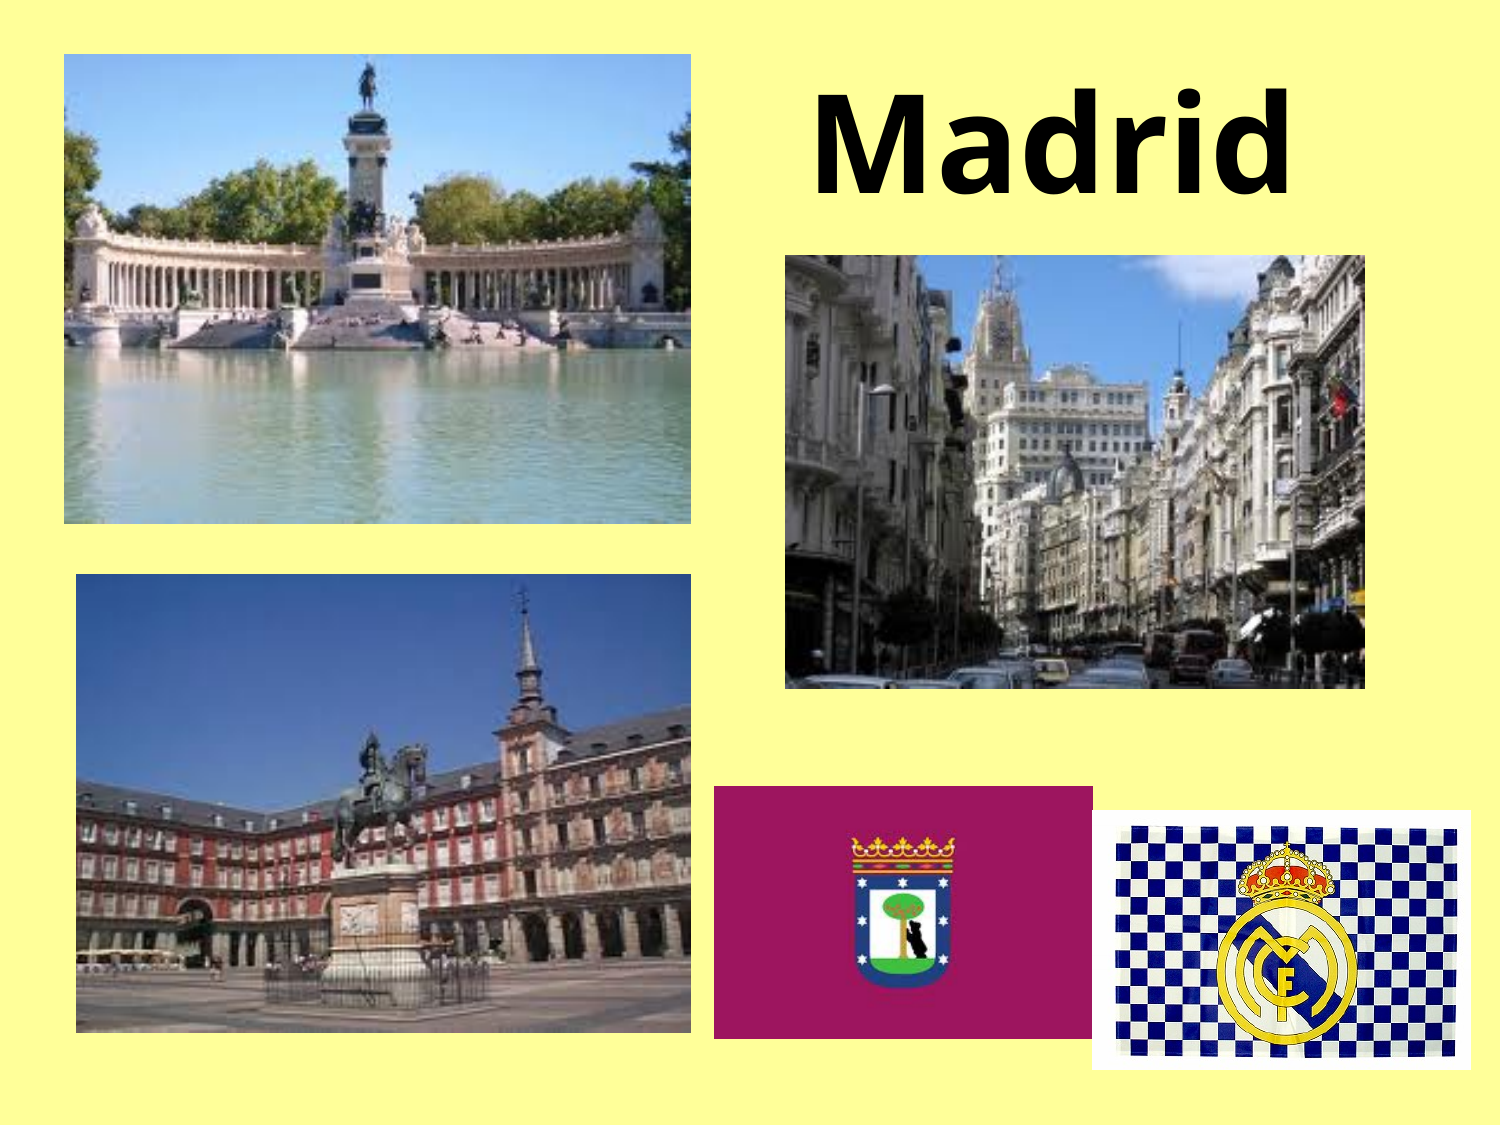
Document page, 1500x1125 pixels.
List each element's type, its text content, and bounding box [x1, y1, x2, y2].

text_box Madrid [679, 45, 1425, 233]
picture [785, 255, 1365, 689]
picture [714, 786, 1471, 1070]
picture [64, 54, 691, 524]
picture [76, 574, 691, 1033]
